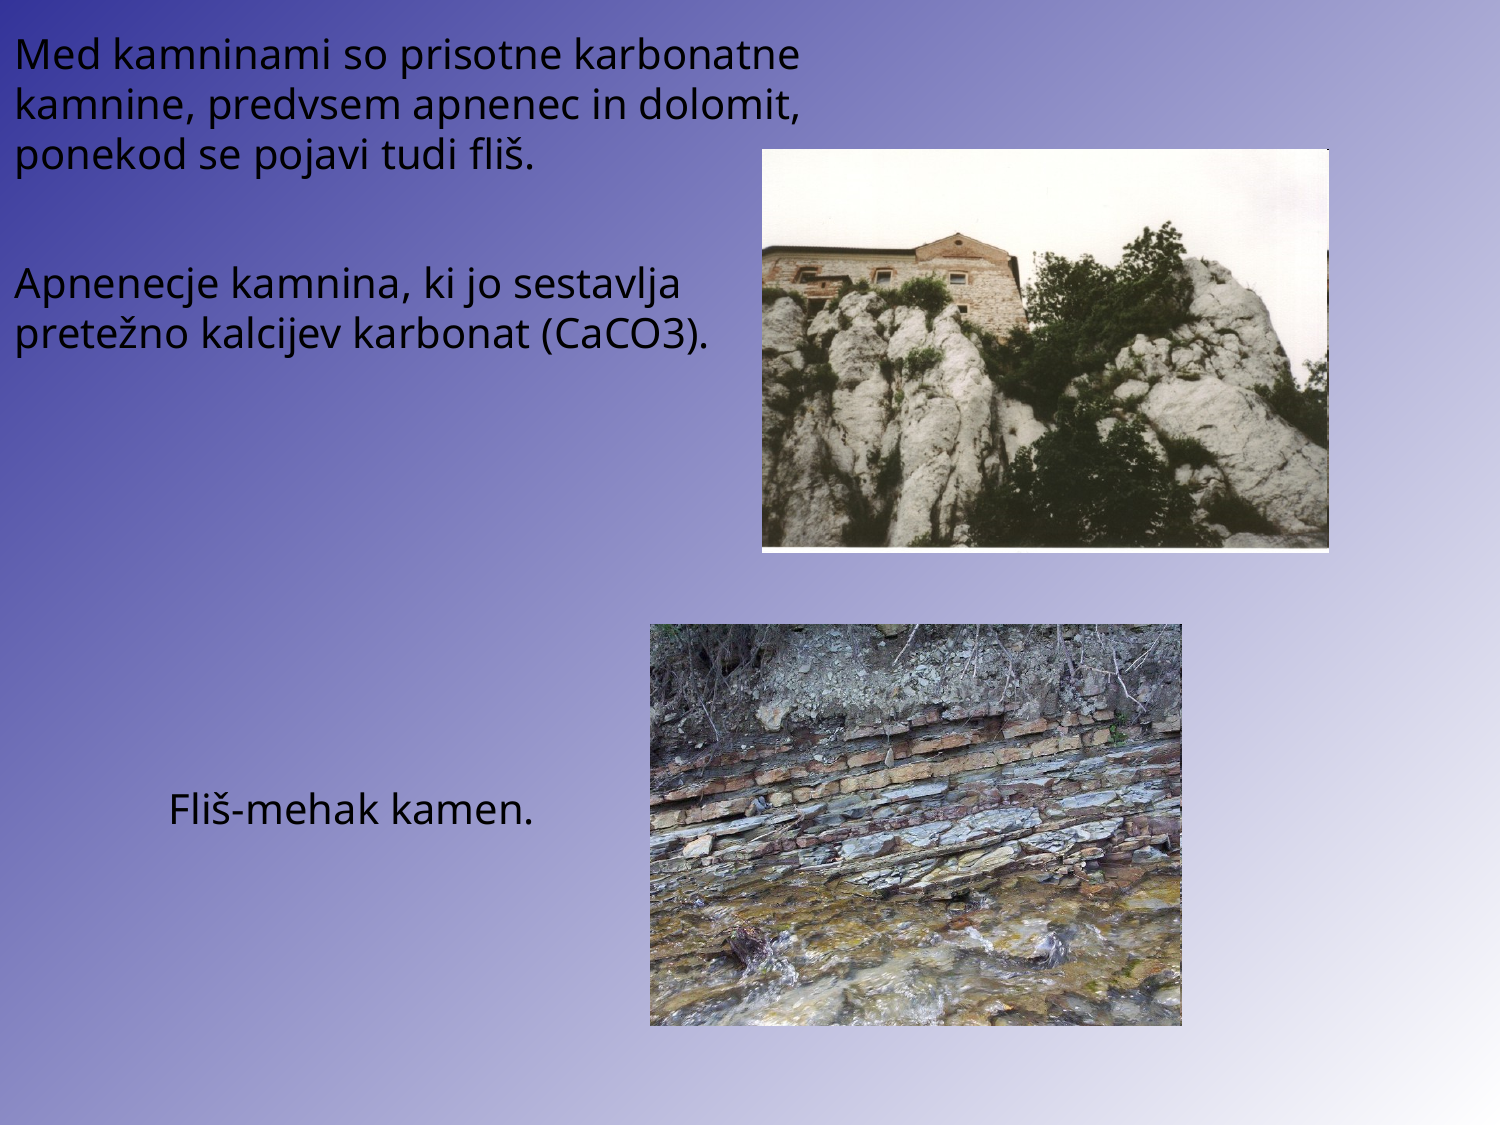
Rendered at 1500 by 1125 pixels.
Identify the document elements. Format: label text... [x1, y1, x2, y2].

picture [762, 149, 1329, 553]
text_box Med kamninami so prisotne karbonatne kamnine, predvsem apnenec in dolomit, ponekod se pojavi tudi fliš. [0, 20, 998, 186]
text_box Fliš-mehak kamen. [154, 774, 551, 840]
picture [650, 624, 1182, 1026]
text_box Apnenecje kamnina, ki jo sestavlja pretežno kalcijev karbonat (CaCO3). [0, 249, 738, 365]
